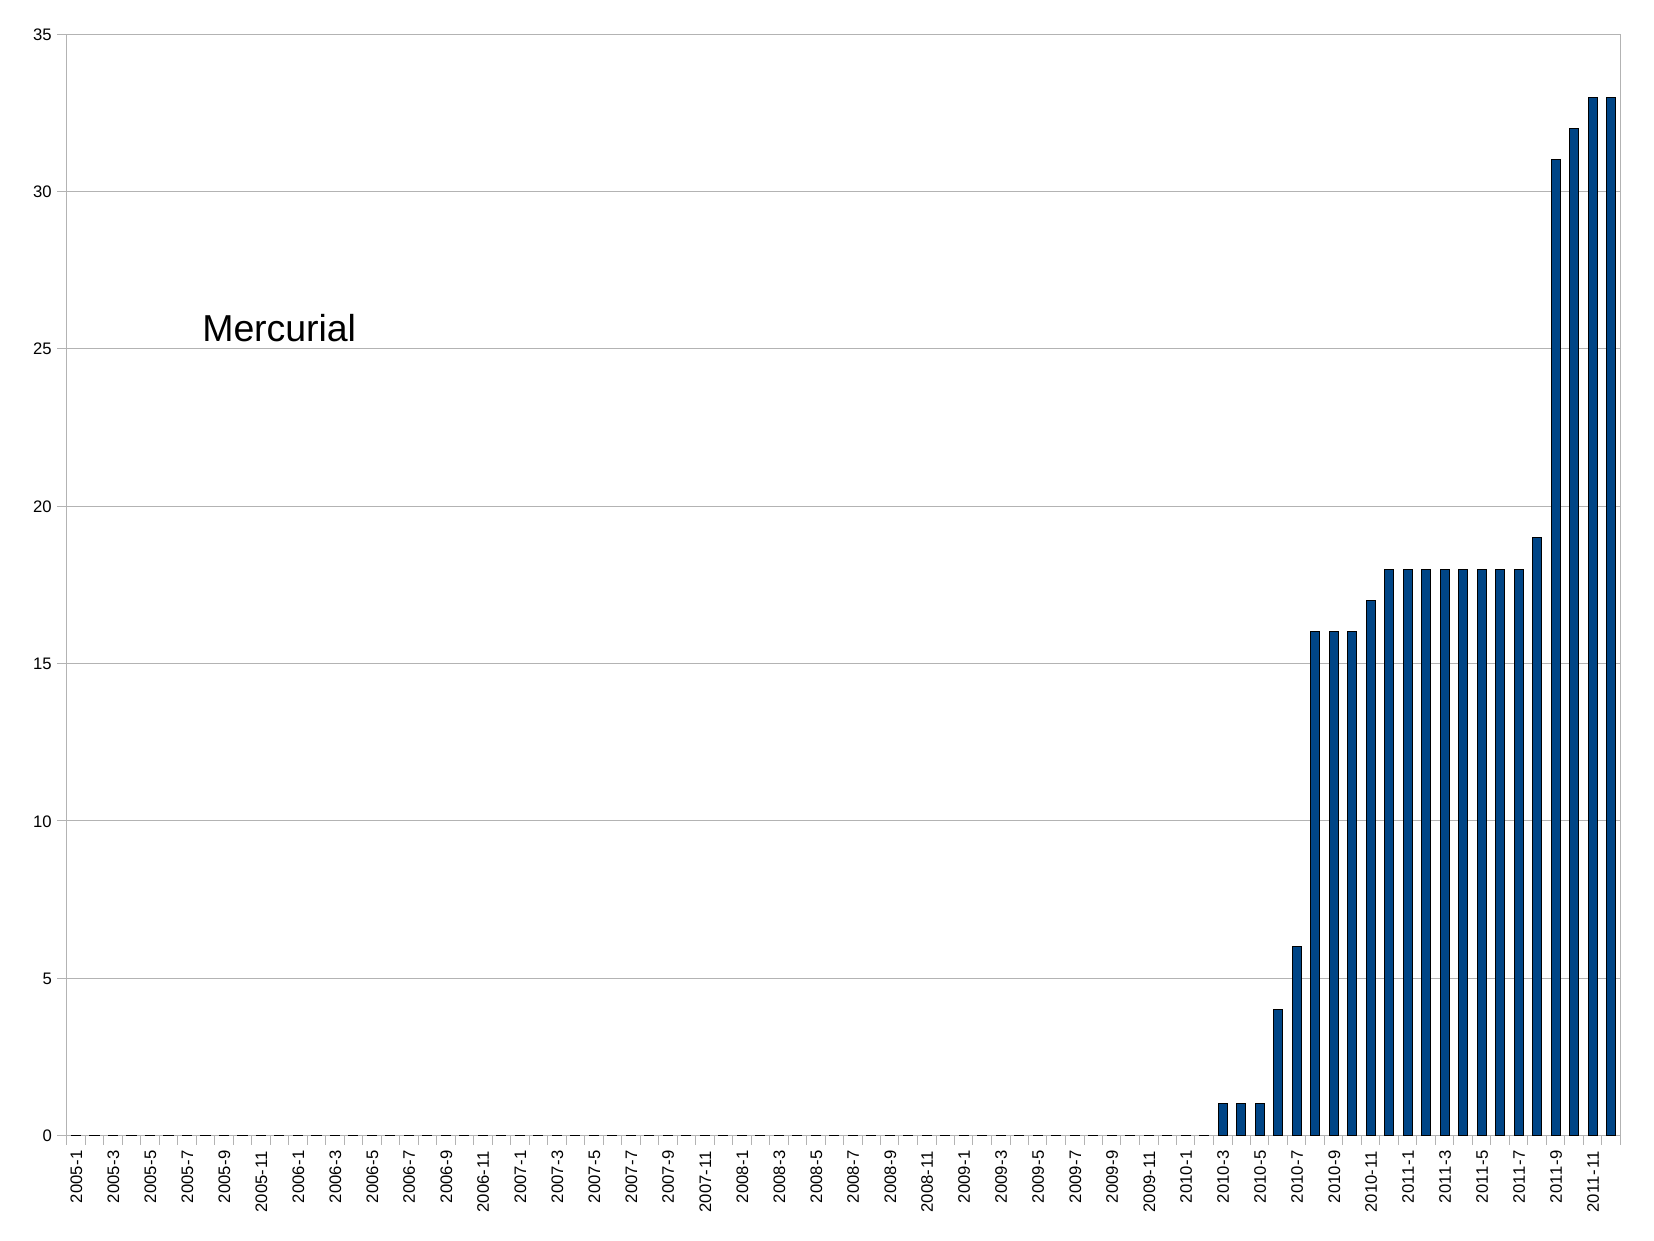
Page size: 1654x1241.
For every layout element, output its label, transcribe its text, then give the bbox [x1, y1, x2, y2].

text_box Mercurial [187, 300, 371, 357]
chart [0, 0, 1654, 1238]
